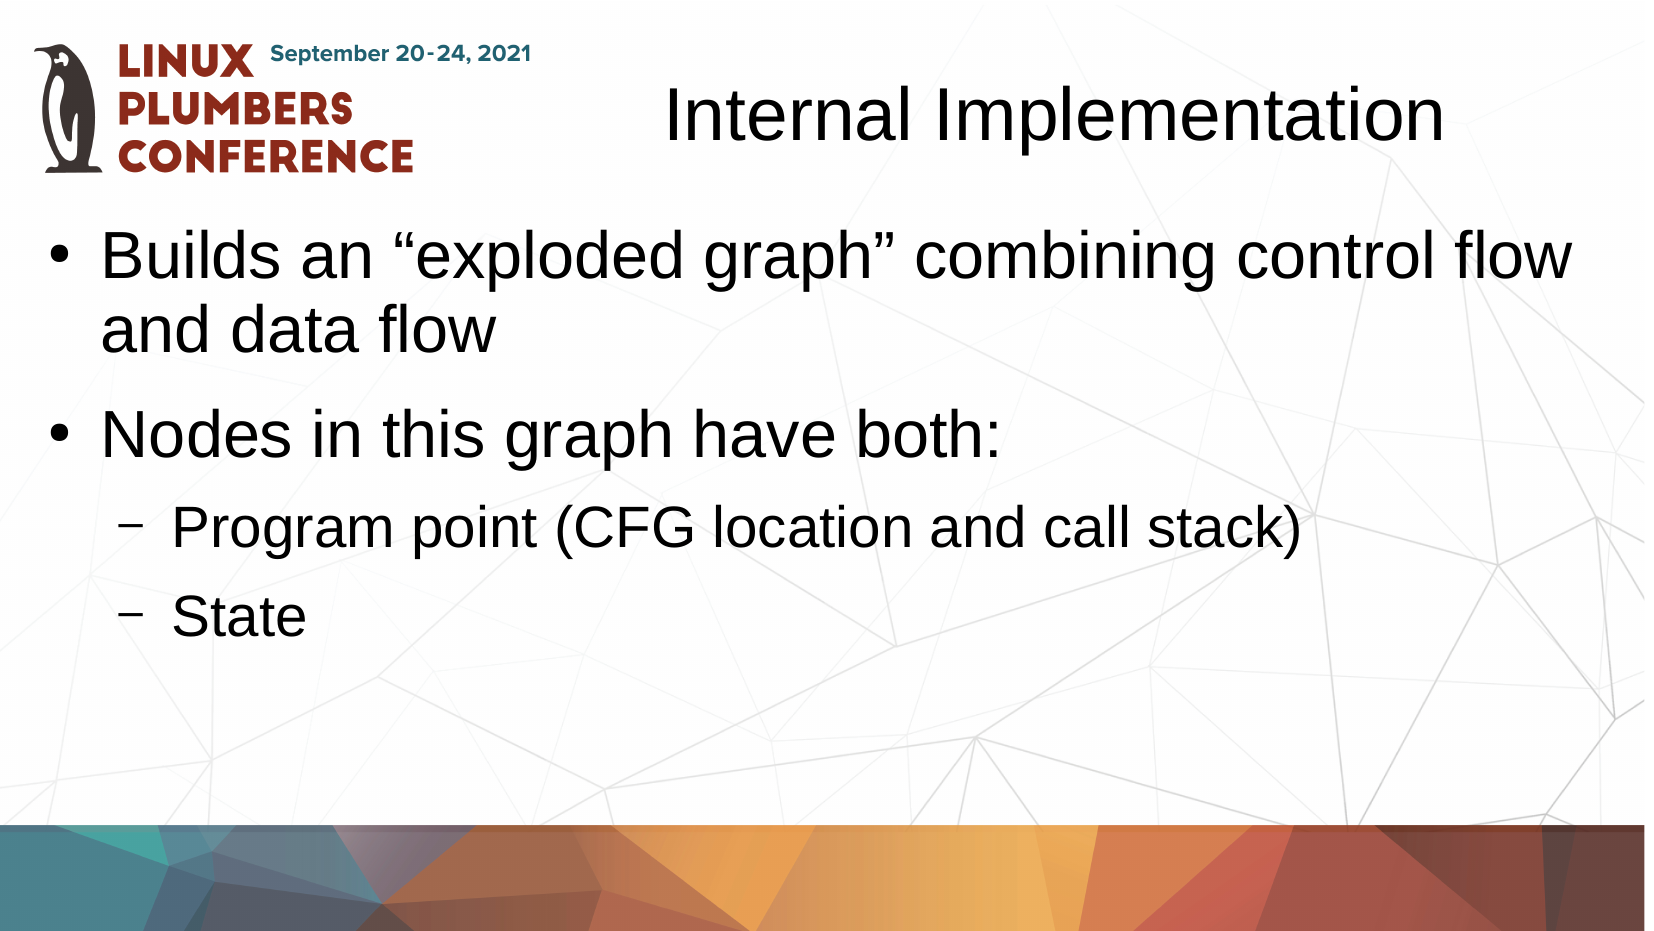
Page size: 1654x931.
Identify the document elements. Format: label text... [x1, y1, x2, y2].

title Internal Implementation [540, 37, 1571, 193]
list Builds an “exploded graph” combining control flow and data flow Nodes in this graph have both: Program point (CFG location and call stack) State [30, 217, 1645, 796]
picture [0, 1, 1645, 931]
